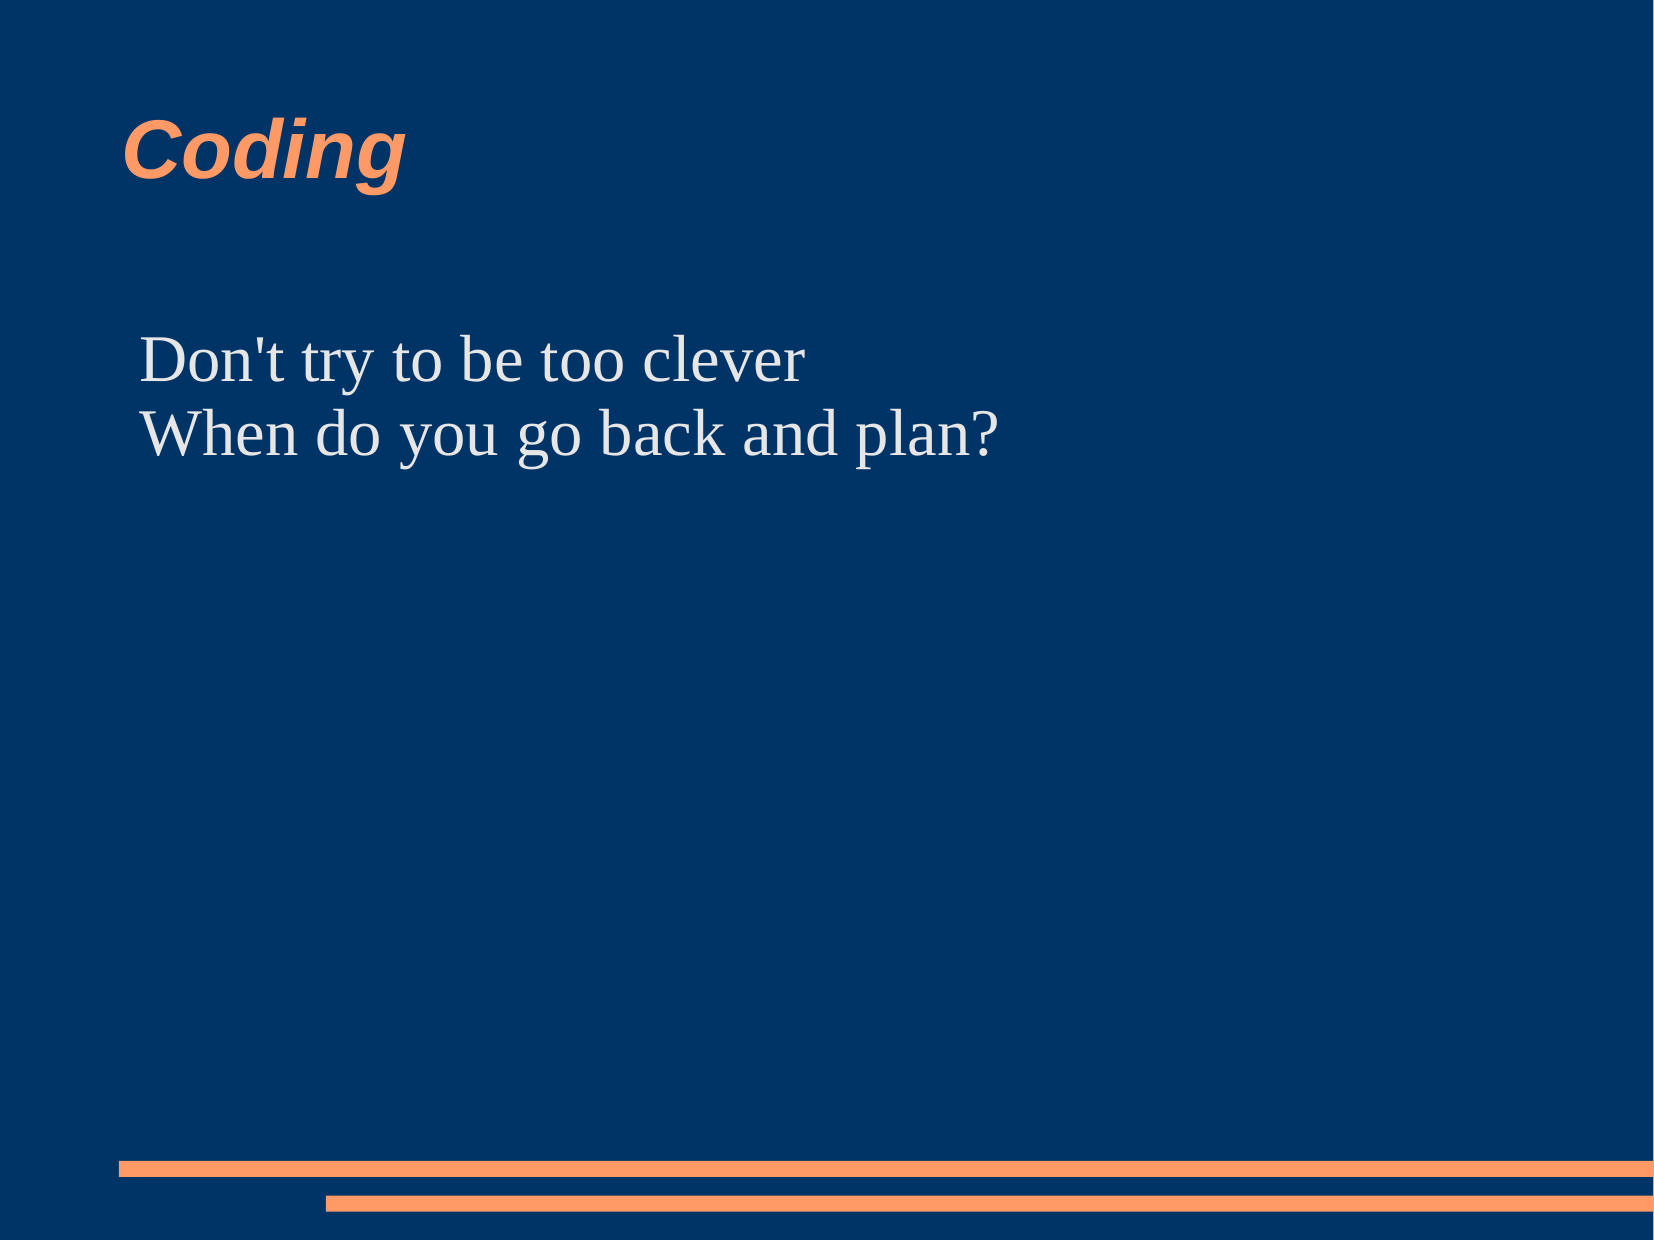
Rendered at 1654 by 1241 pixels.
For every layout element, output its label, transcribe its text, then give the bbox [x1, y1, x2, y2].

title Coding [121, 53, 1534, 247]
list Don't try to be too clever When do you go back and plan? [121, 322, 1561, 1118]
